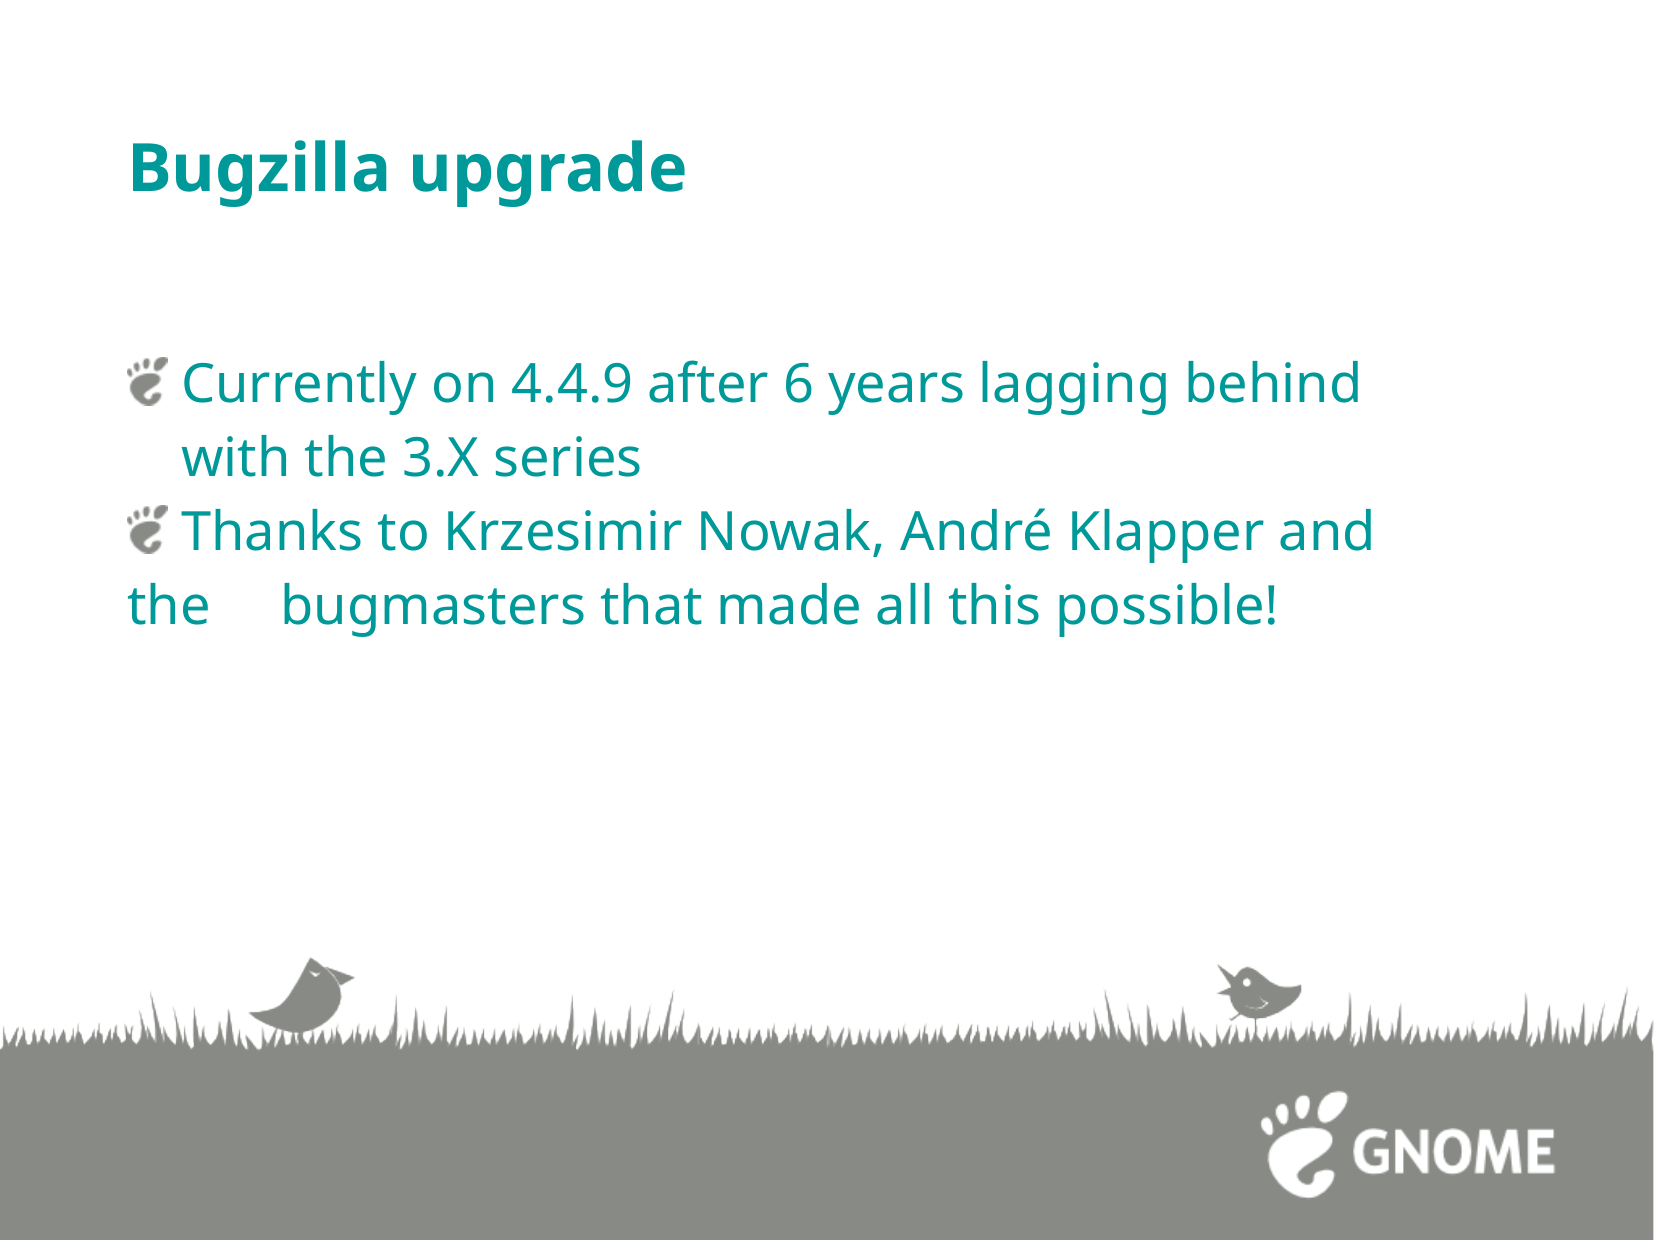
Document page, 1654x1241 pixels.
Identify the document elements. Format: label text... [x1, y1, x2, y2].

text_box Currently on 4.4.9 after 6 years lagging behind with the 3.X series Thanks to Krzesimir Nowak, André Klapper and the bugmasters that made all this possible! [112, 337, 1426, 866]
text_box Bugzilla upgrade [112, 112, 1276, 318]
picture [0, 0, 1654, 1241]
